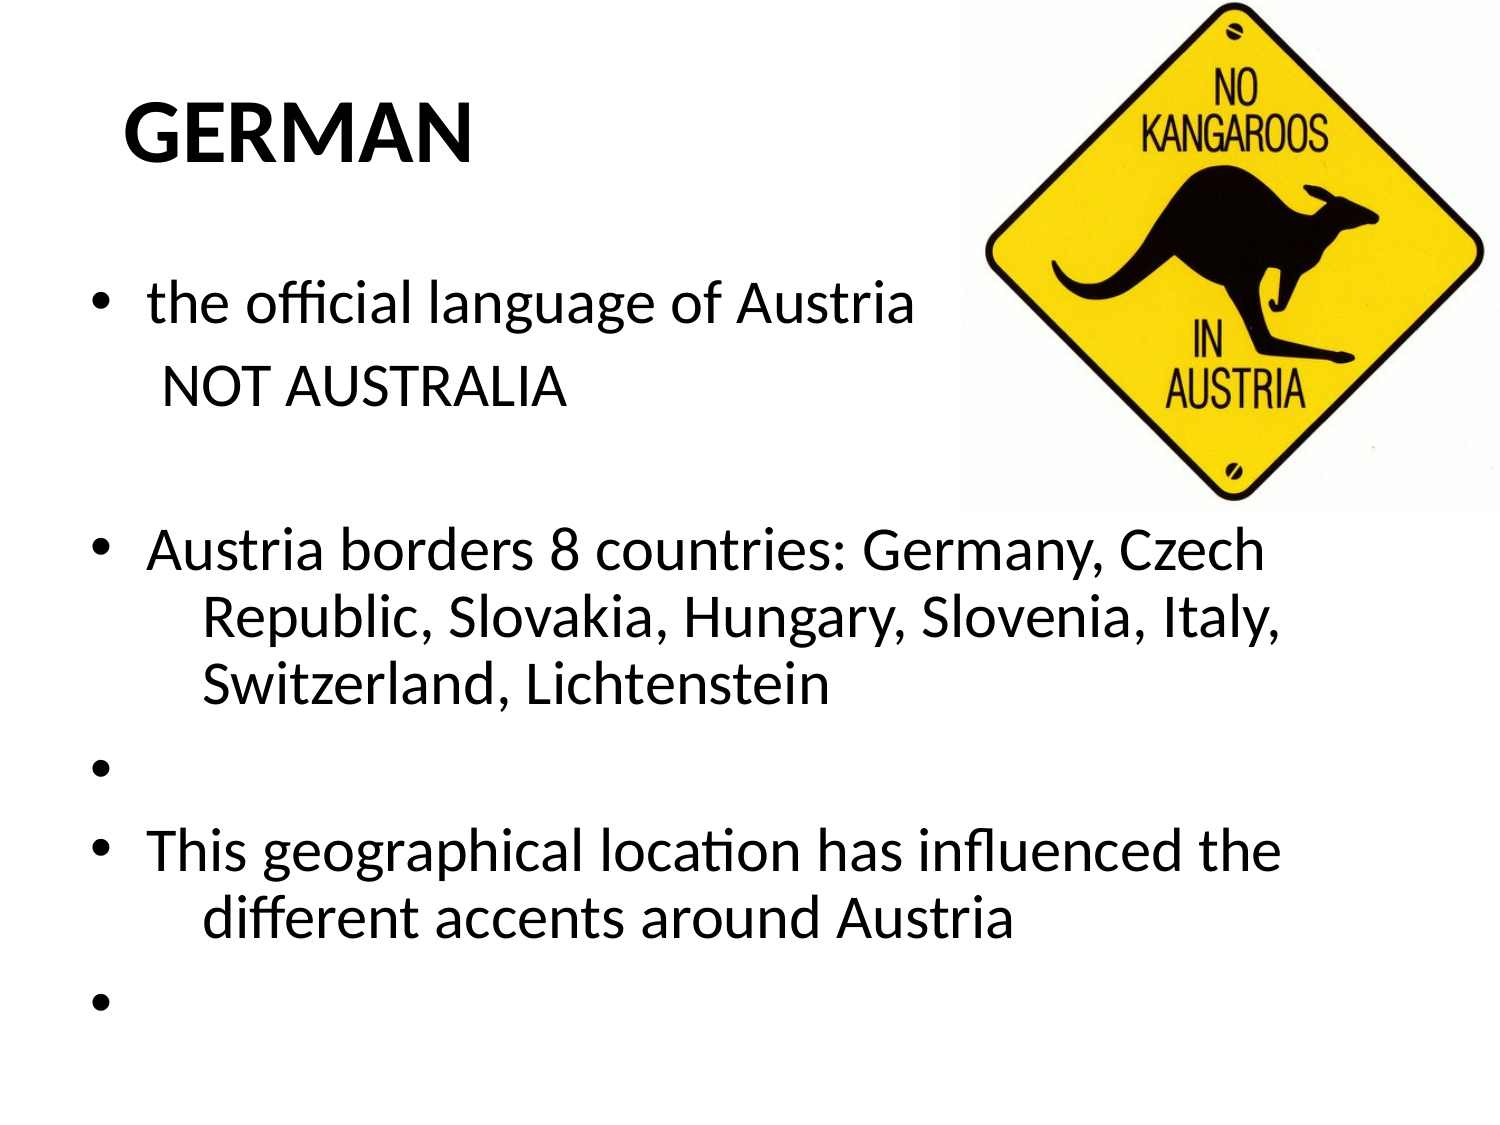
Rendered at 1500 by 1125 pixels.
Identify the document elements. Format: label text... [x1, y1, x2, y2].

picture [962, 0, 1500, 511]
title GERMAN [108, 32, 962, 220]
list the official language of Austria NOT AUSTRALIA Austria borders 8 countries: Germany, Czech Republic, Slovakia, Hungary, Slovenia, Italy, Switzerland, Lichtenstein This geographical location has influenced the different accents around Austria [75, 262, 1426, 1005]
